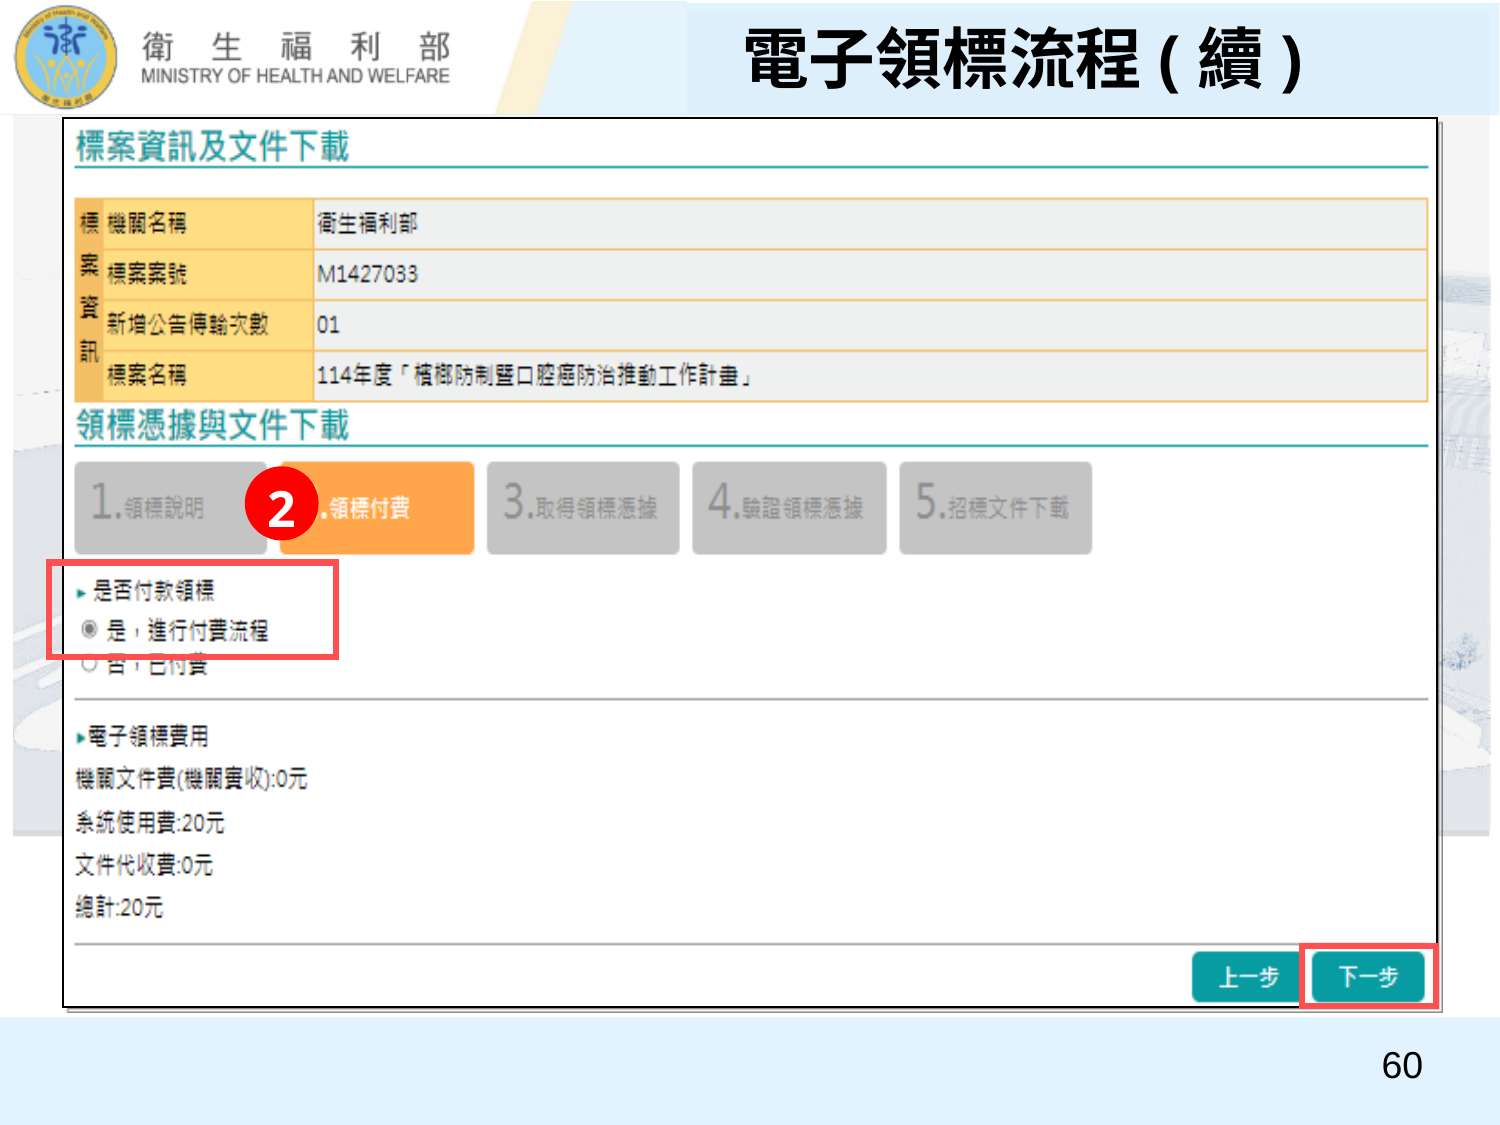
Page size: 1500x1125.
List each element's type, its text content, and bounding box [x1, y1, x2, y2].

text_box 電子領標流程(續) [571, 9, 1474, 105]
text_box 2 [244, 466, 319, 541]
picture [1305, 949, 1433, 1003]
picture [64, 566, 333, 654]
picture [64, 118, 1436, 1007]
text_box 60 [1366, 1033, 1459, 1094]
